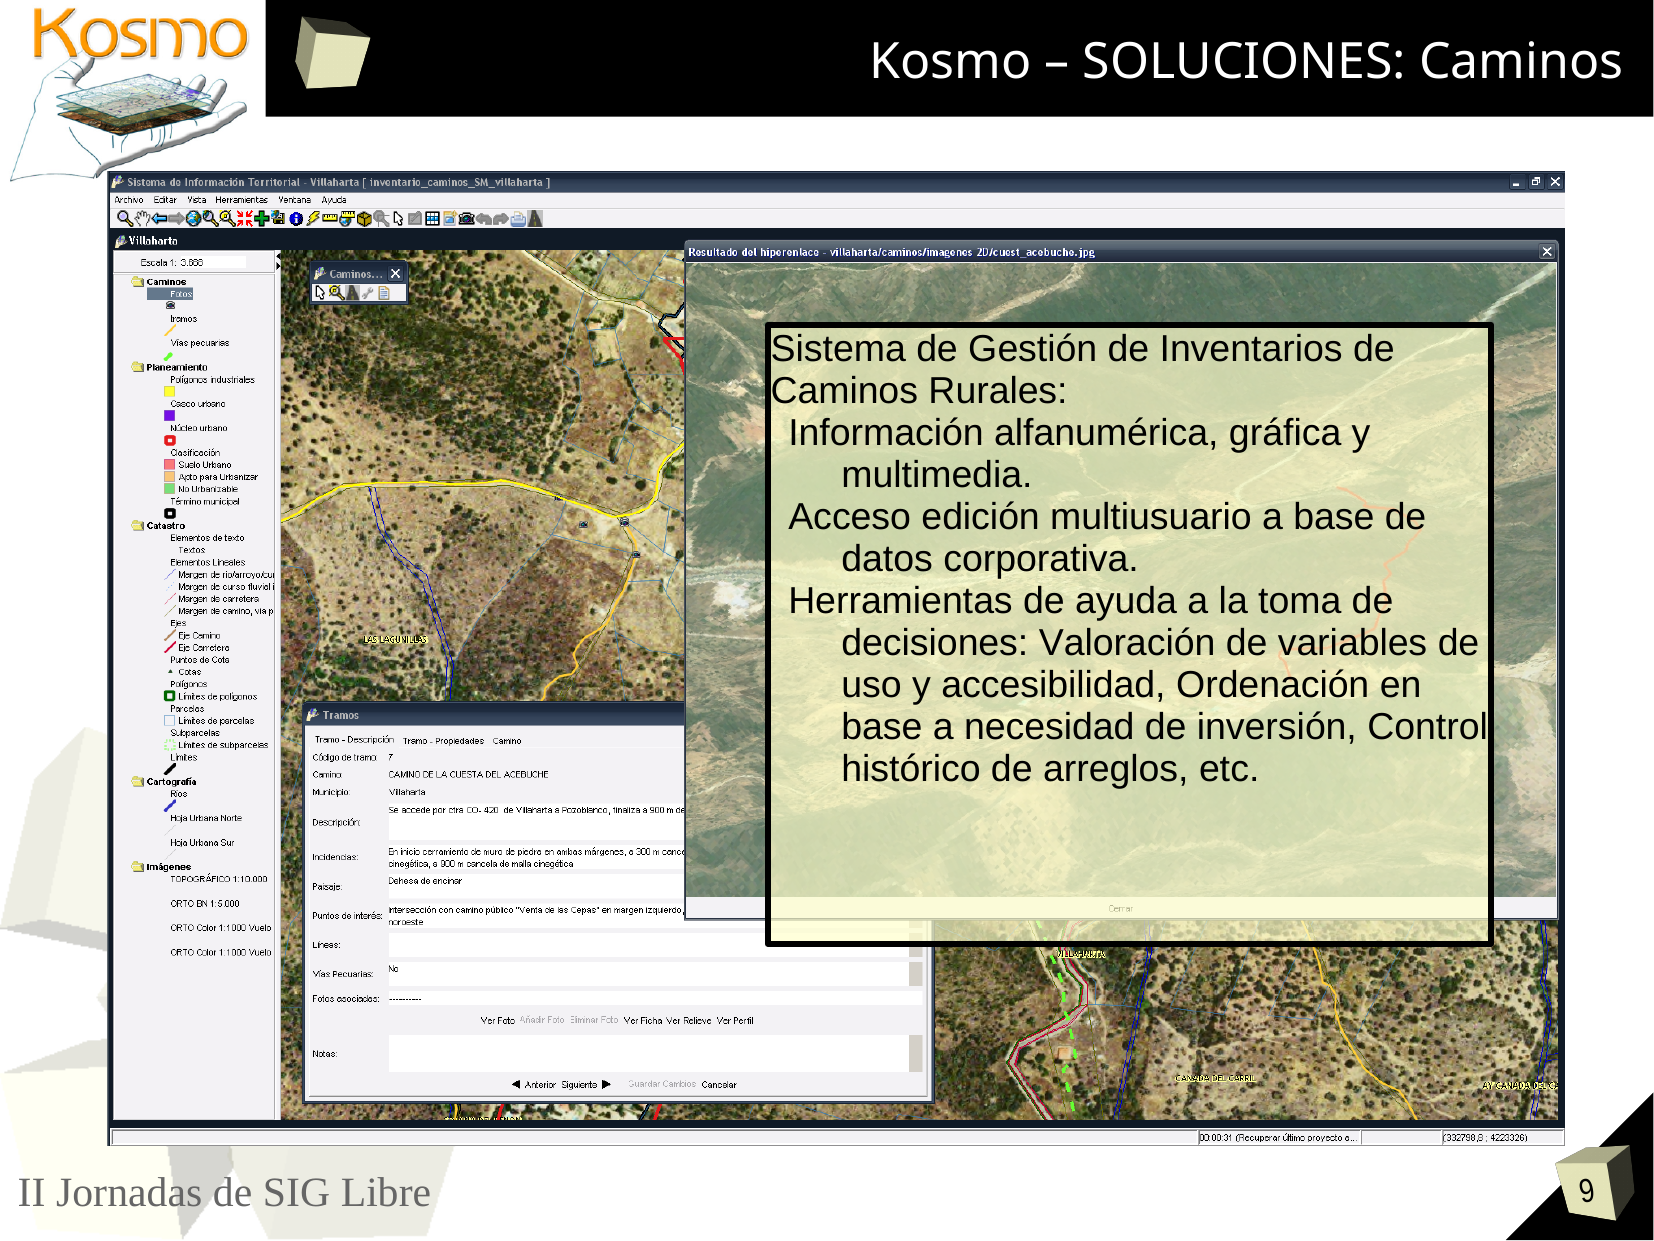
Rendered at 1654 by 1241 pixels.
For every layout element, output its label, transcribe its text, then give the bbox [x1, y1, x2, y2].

title Kosmo – SOLUCIONES: Caminos [413, 0, 1625, 119]
picture [0, 5, 1565, 1241]
list Sistema de Gestión de Inventarios de Caminos Rurales: Información alfanumérica, gráfica y multimedia. Acceso edición multiusuario a base de datos corporativa. Herramientas de ayuda a la toma de decisiones: Valoración de variables de uso y accesibilidad, Ordenación en base a necesidad de inversión, Control histórico de arreglos, etc. [767, 324, 1492, 944]
